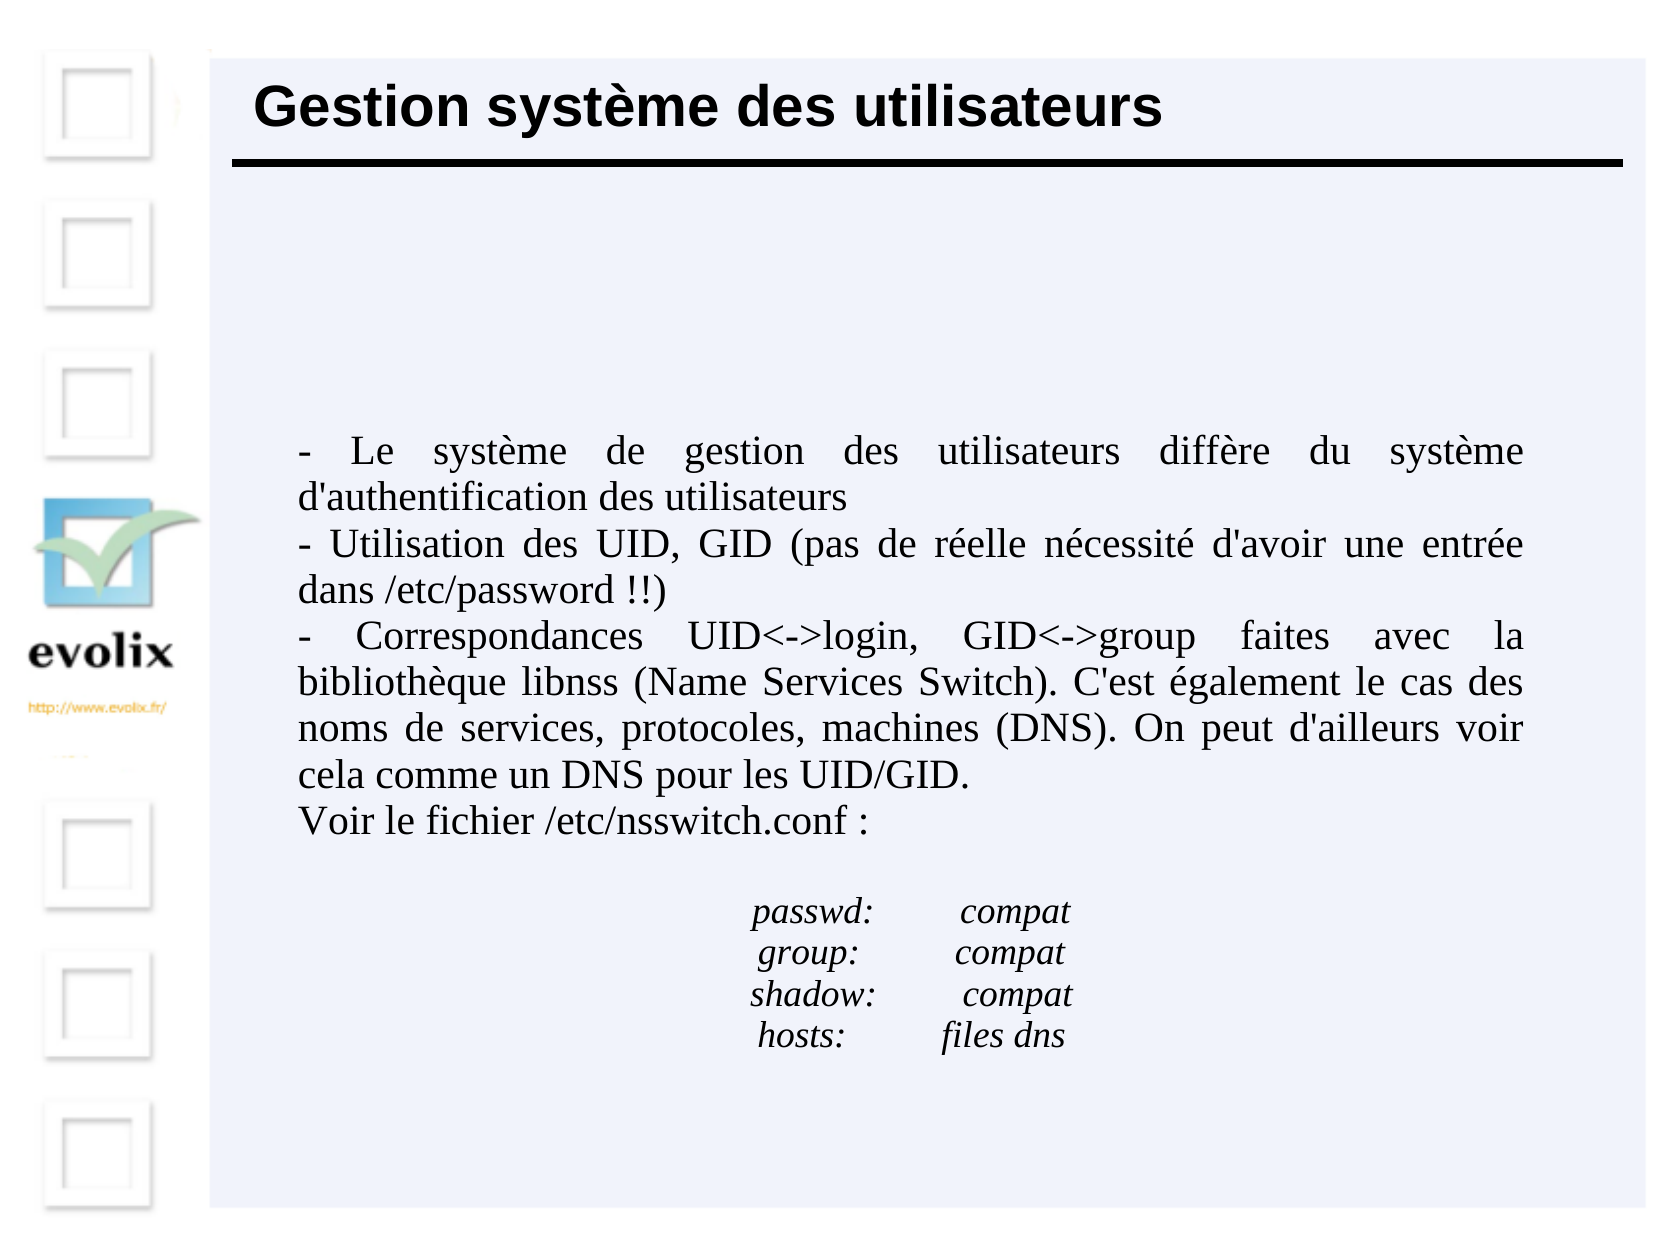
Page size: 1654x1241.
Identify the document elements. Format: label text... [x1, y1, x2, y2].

text_box - Le système de gestion des utilisateurs diffère du système d'authentification des utilisateurs - Utilisation des UID, GID (pas de réelle nécessité d'avoir une entrée dans /etc/password !!) - Correspondances UID<->login, GID<->group faites avec la bibliothèque libnss (Name Services Switch). C'est également le cas des noms de services, protocoles, machines (DNS). On peut d'ailleurs voir cela comme un DNS pour les UID/GID. Voir le fichier /etc/nsswitch.conf : passwd: compat group: compat shadow: compat hosts: files dns [297, 274, 1526, 1154]
text_box Gestion système des utilisateurs [238, 66, 1058, 157]
picture [0, 49, 1654, 1218]
